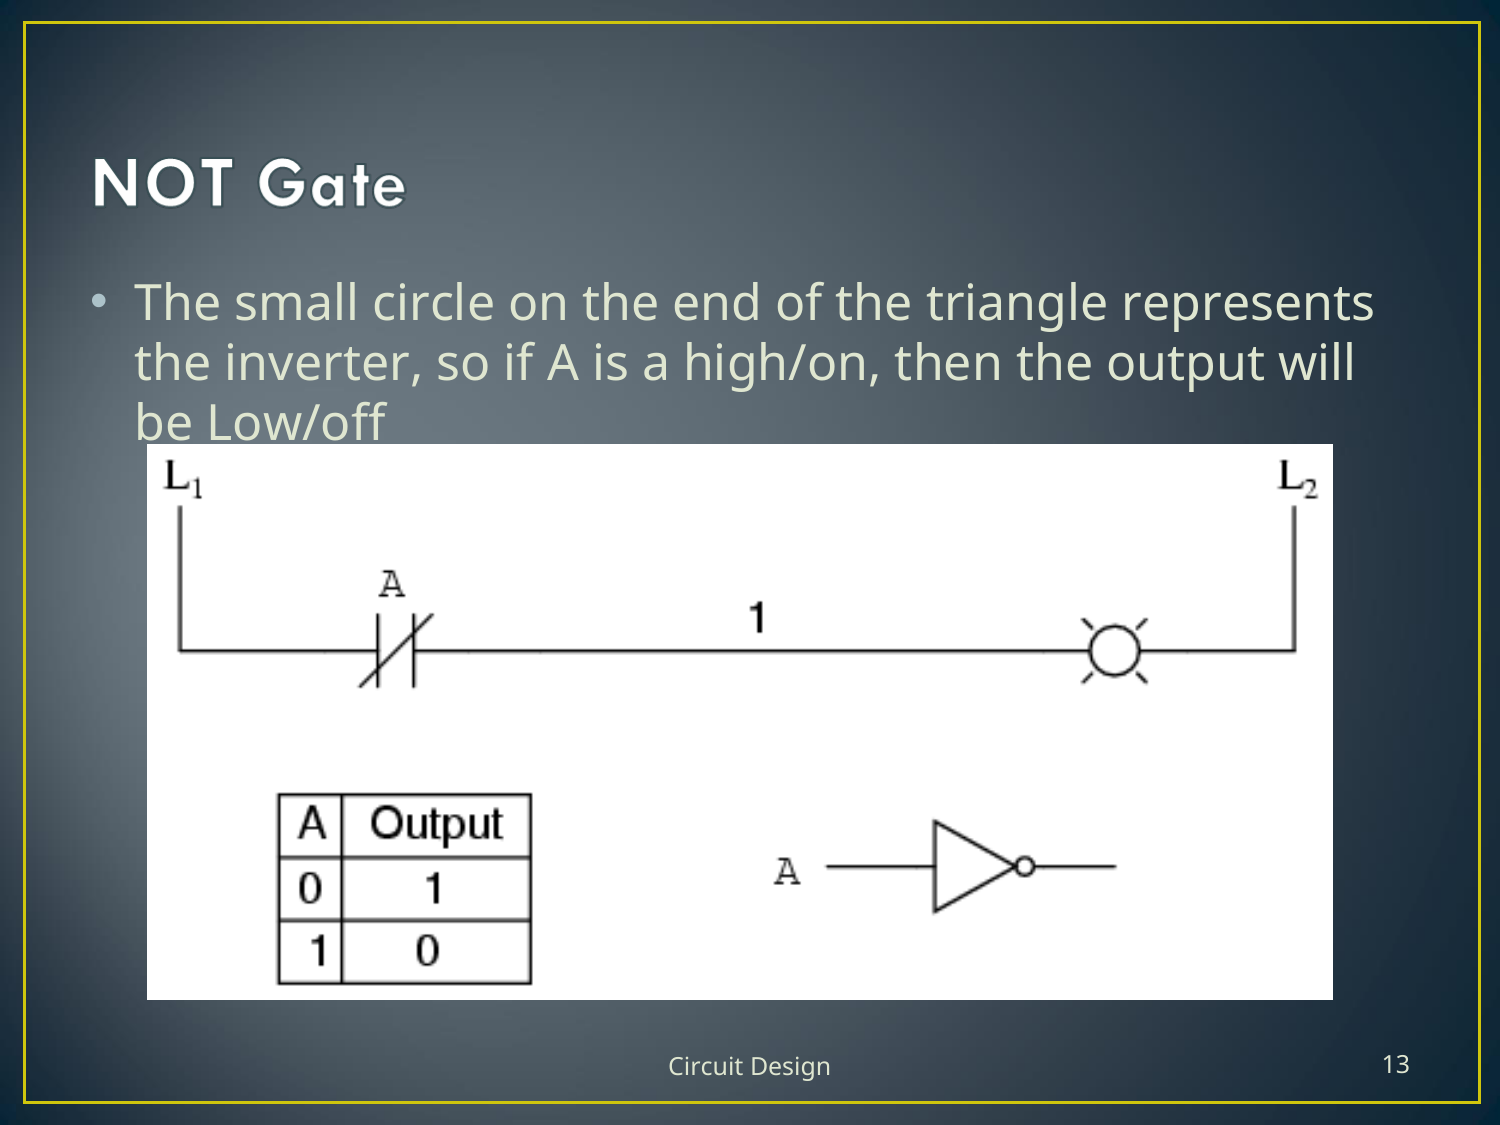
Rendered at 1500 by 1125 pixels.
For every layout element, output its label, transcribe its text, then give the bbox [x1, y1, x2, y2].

picture [0, 0, 1500, 1125]
text_box Circuit Design [464, 1035, 1036, 1096]
text_box <number> [1074, 1035, 1426, 1096]
text_box [45, 45, 1426, 272]
list The small circle on the end of the triangle represents the inverter, so if A is a high/on, then the output will be Low/off [75, 262, 1426, 433]
